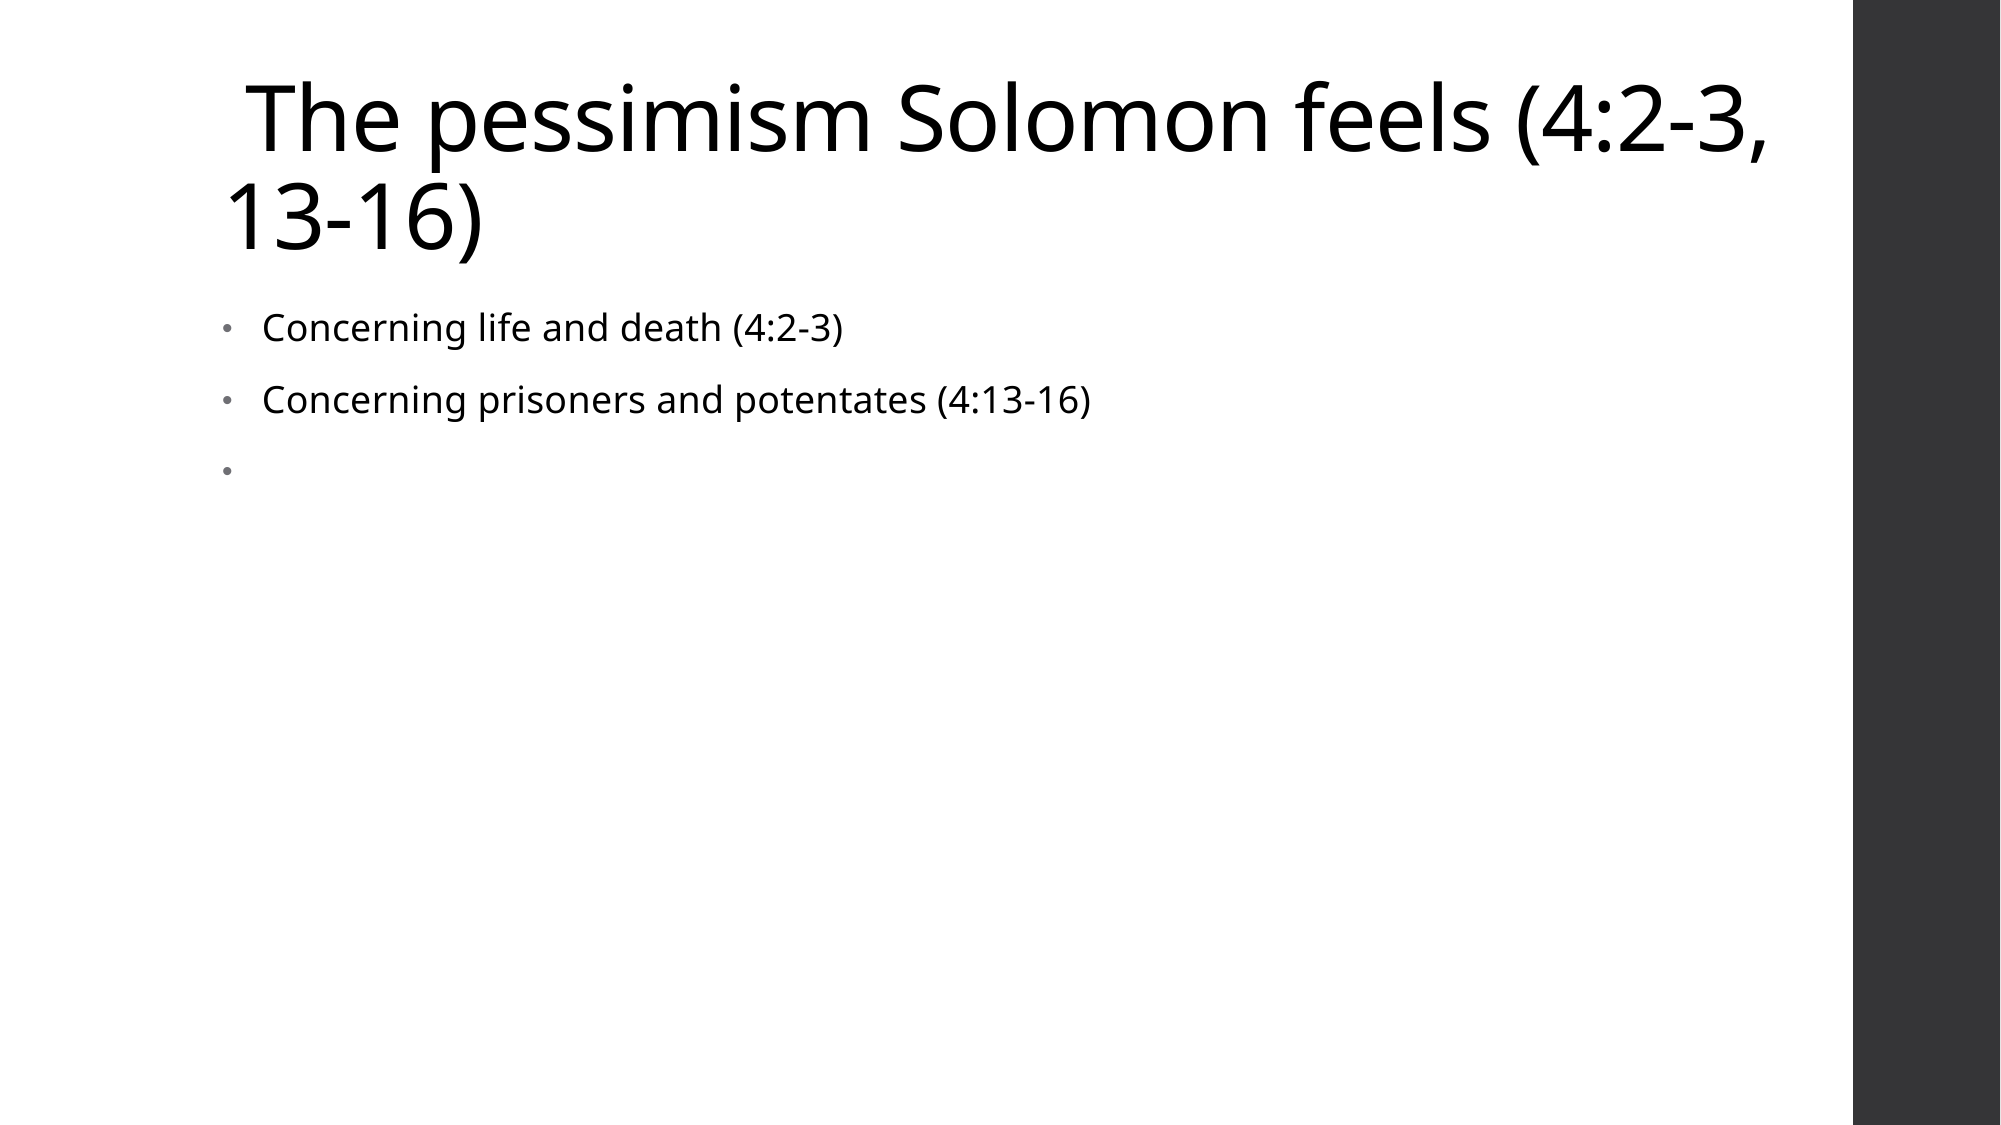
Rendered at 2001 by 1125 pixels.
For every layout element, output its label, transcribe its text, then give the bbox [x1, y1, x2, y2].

title The pessimism Solomon feels (4:2-3, 13-16) [206, 60, 1797, 278]
list Concerning life and death (4:2-3) Concerning prisoners and potentates (4:13-16) [206, 299, 1617, 1014]
